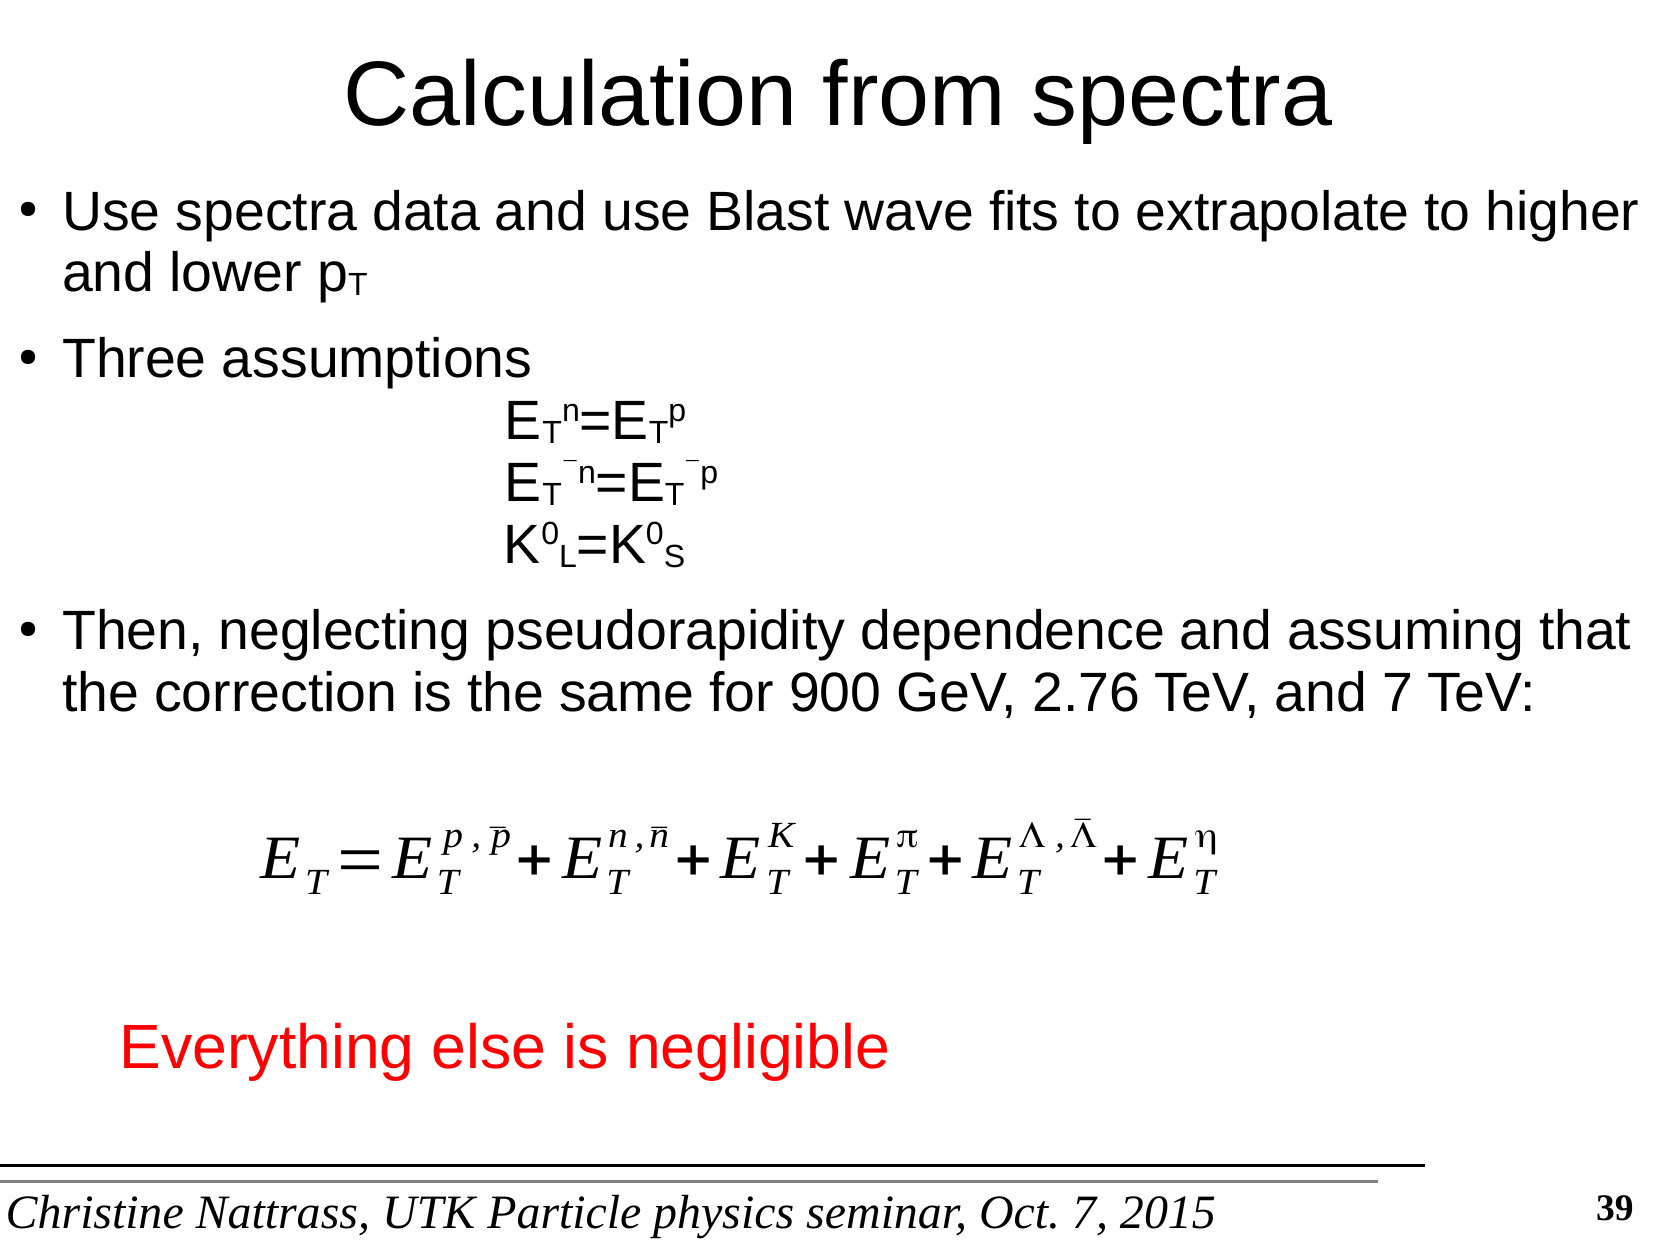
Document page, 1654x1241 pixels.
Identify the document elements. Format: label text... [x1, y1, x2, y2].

chart [248, 815, 1227, 902]
title Calculation from spectra [94, 0, 1583, 180]
text_box Everything else is negligible [105, 1005, 1441, 1090]
list Use spectra data and use Blast wave fits to extrapolate to higher and lower pT Three assumptions ETn=ETp ET`n=ET`p K0L=K0S Then, neglecting pseudorapidity dependence and assuming that the correction is the same for 900 GeV, 2.76 TeV, and 7 TeV: [3, 180, 1654, 1021]
